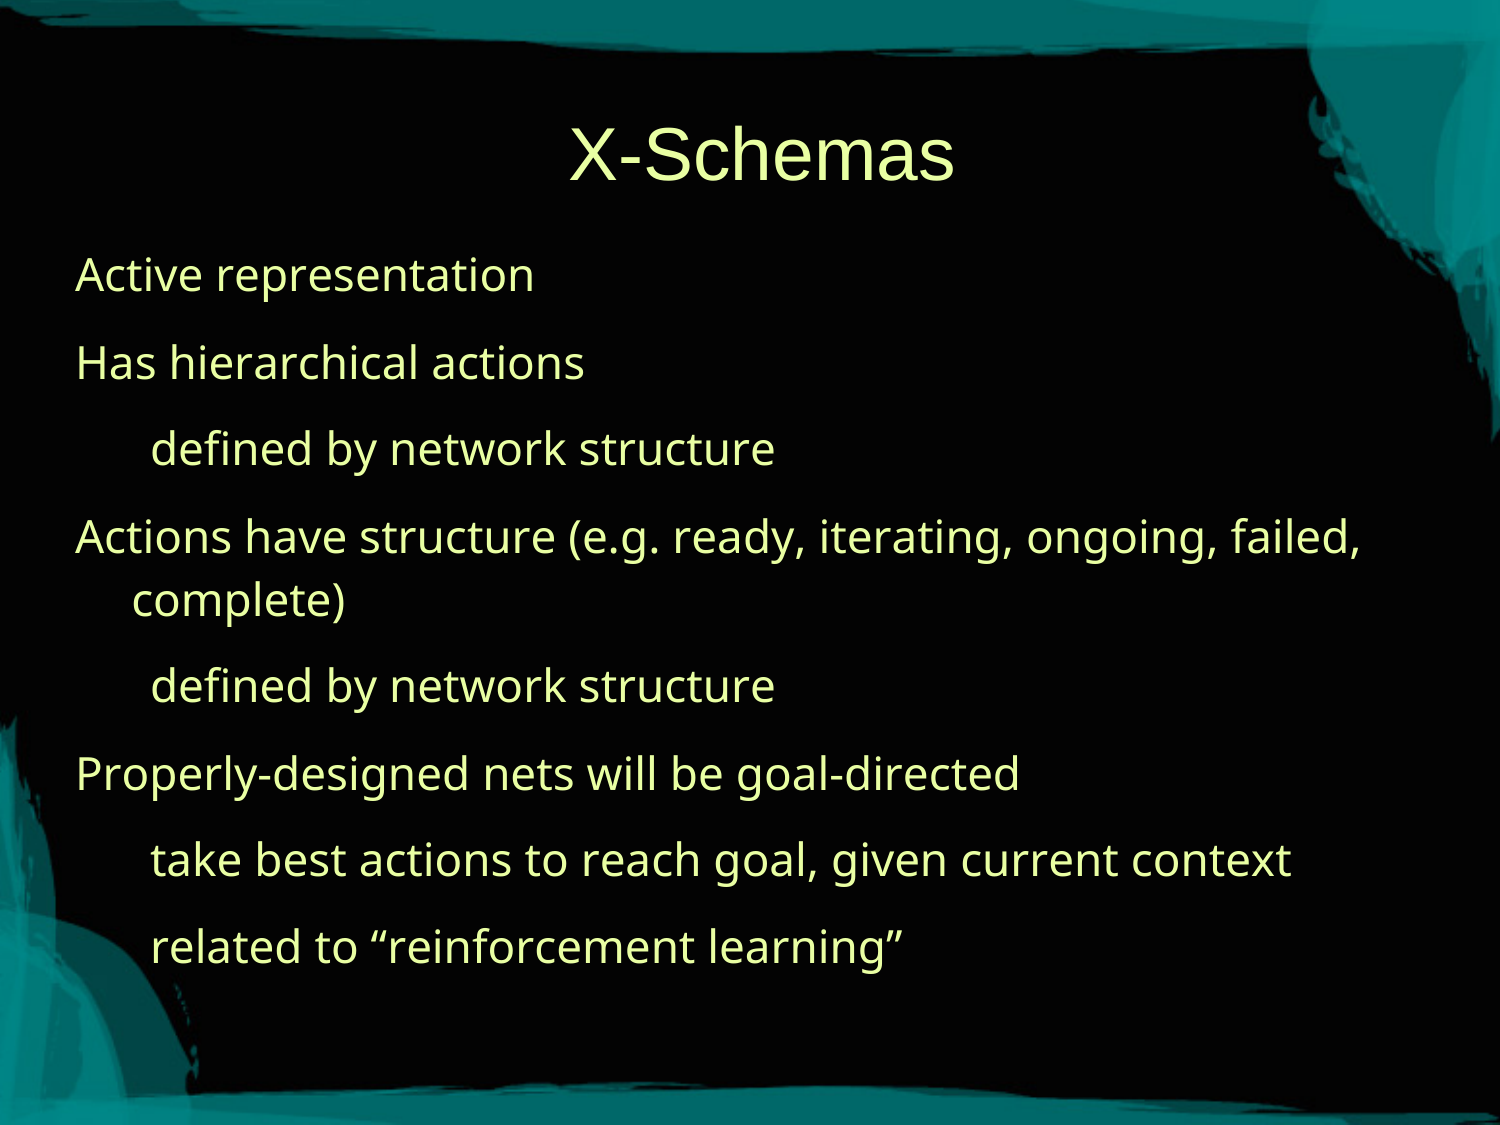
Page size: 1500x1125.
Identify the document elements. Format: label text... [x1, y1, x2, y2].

picture [0, 0, 1500, 1125]
list Active representation Has hierarchical actions defined by network structure Actions have structure (e.g. ready, iterating, ongoing, failed, complete) defined by network structure Properly-designed nets will be goal-directed take best actions to reach goal, given current context related to “reinforcement learning” [75, 242, 1425, 1026]
title X-Schemas [262, 7, 1263, 242]
